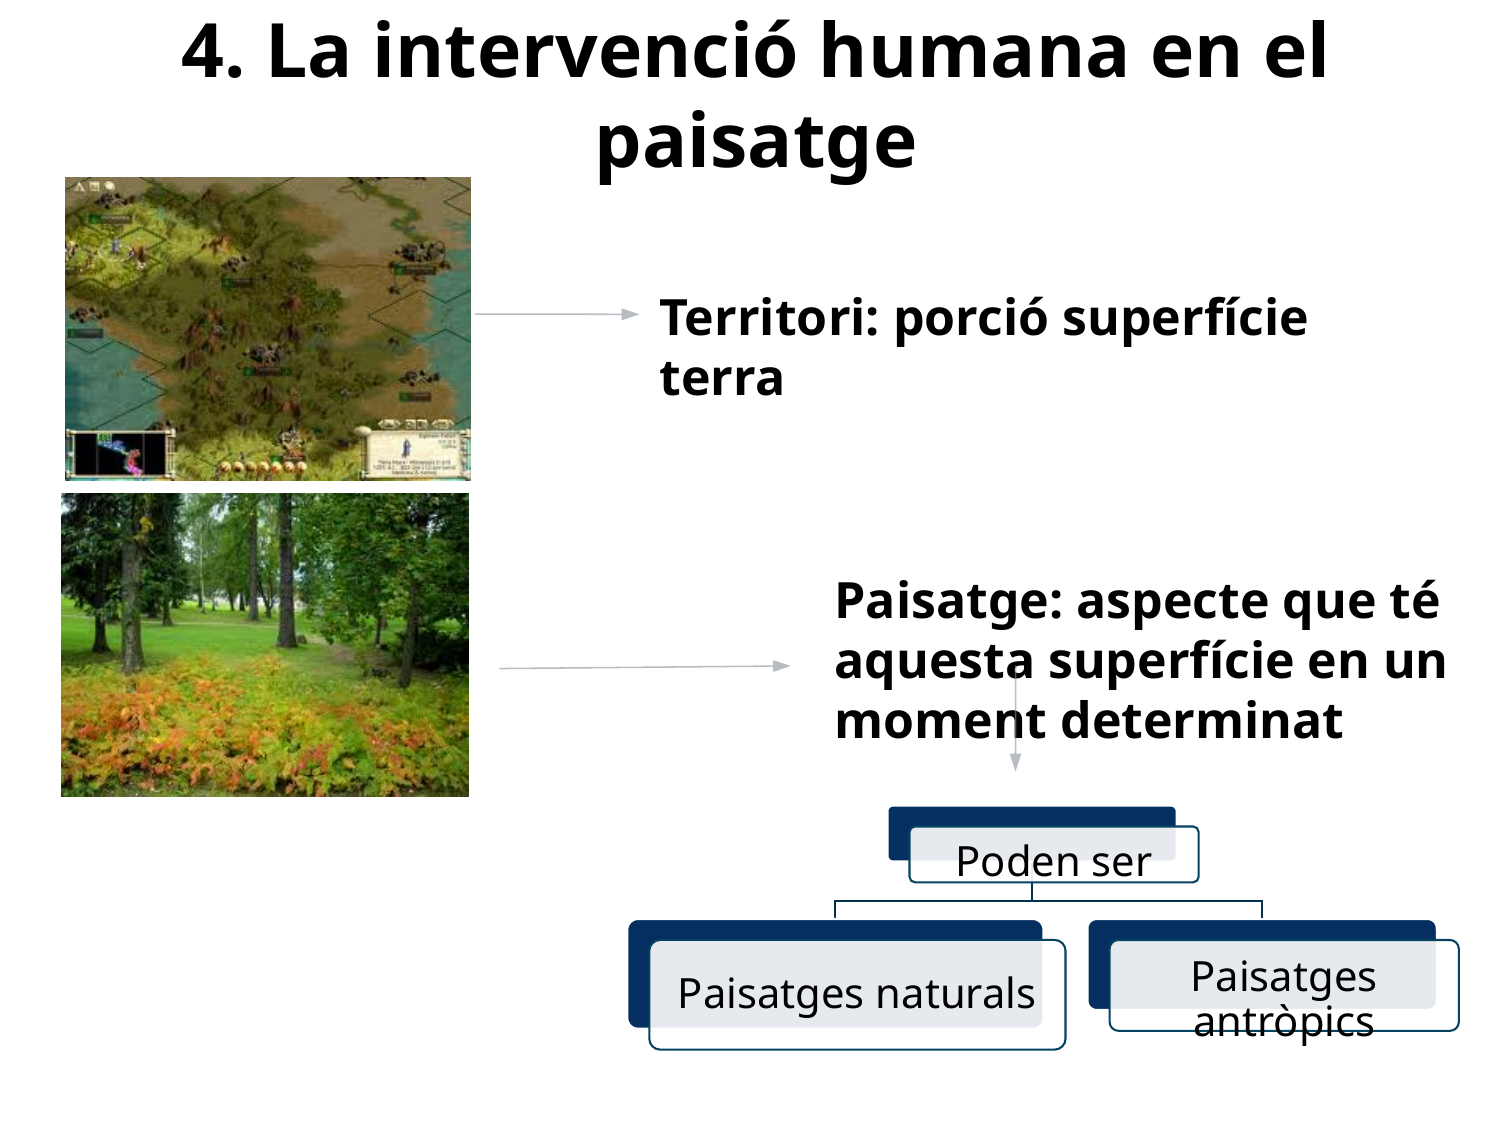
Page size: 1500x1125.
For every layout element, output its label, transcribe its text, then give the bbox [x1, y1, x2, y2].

text_box Territori: porció superfície terra [644, 277, 1383, 414]
text_box Poden ser [909, 826, 1199, 883]
text_box Paisatges naturals [649, 939, 1066, 1050]
text_box [1087, 919, 1437, 1010]
text_box Paisatges antròpics [1109, 939, 1459, 1031]
text_box 4. La intervenció humana en el paisatge [129, 0, 1383, 192]
text_box [627, 919, 1044, 1029]
text_box [887, 805, 1177, 862]
picture [65, 177, 471, 481]
picture [61, 493, 469, 797]
text_box Paisatge: aspecte que té aquesta superfície en un moment determinat [819, 560, 1500, 758]
